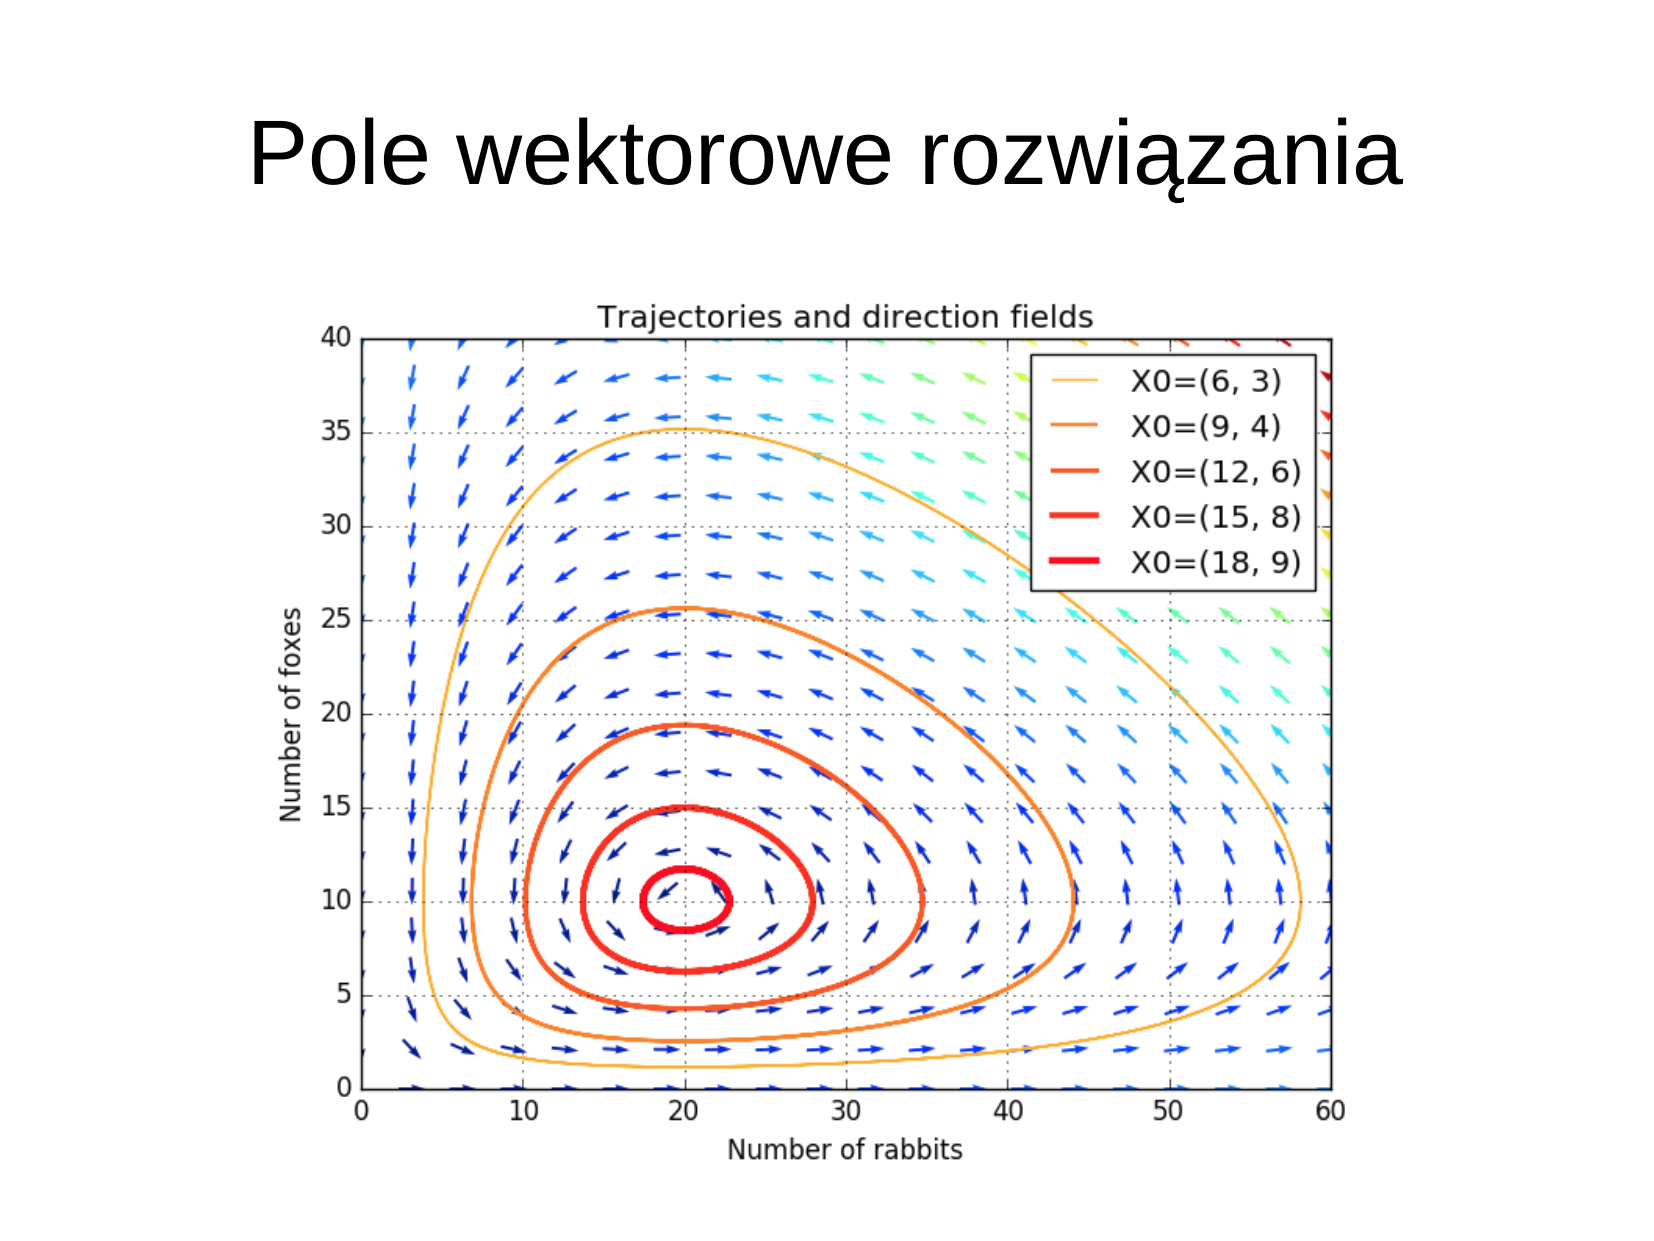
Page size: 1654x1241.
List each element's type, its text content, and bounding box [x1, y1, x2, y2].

picture [205, 245, 1456, 1183]
title Pole wektorowe rozwiązania [82, 49, 1571, 257]
